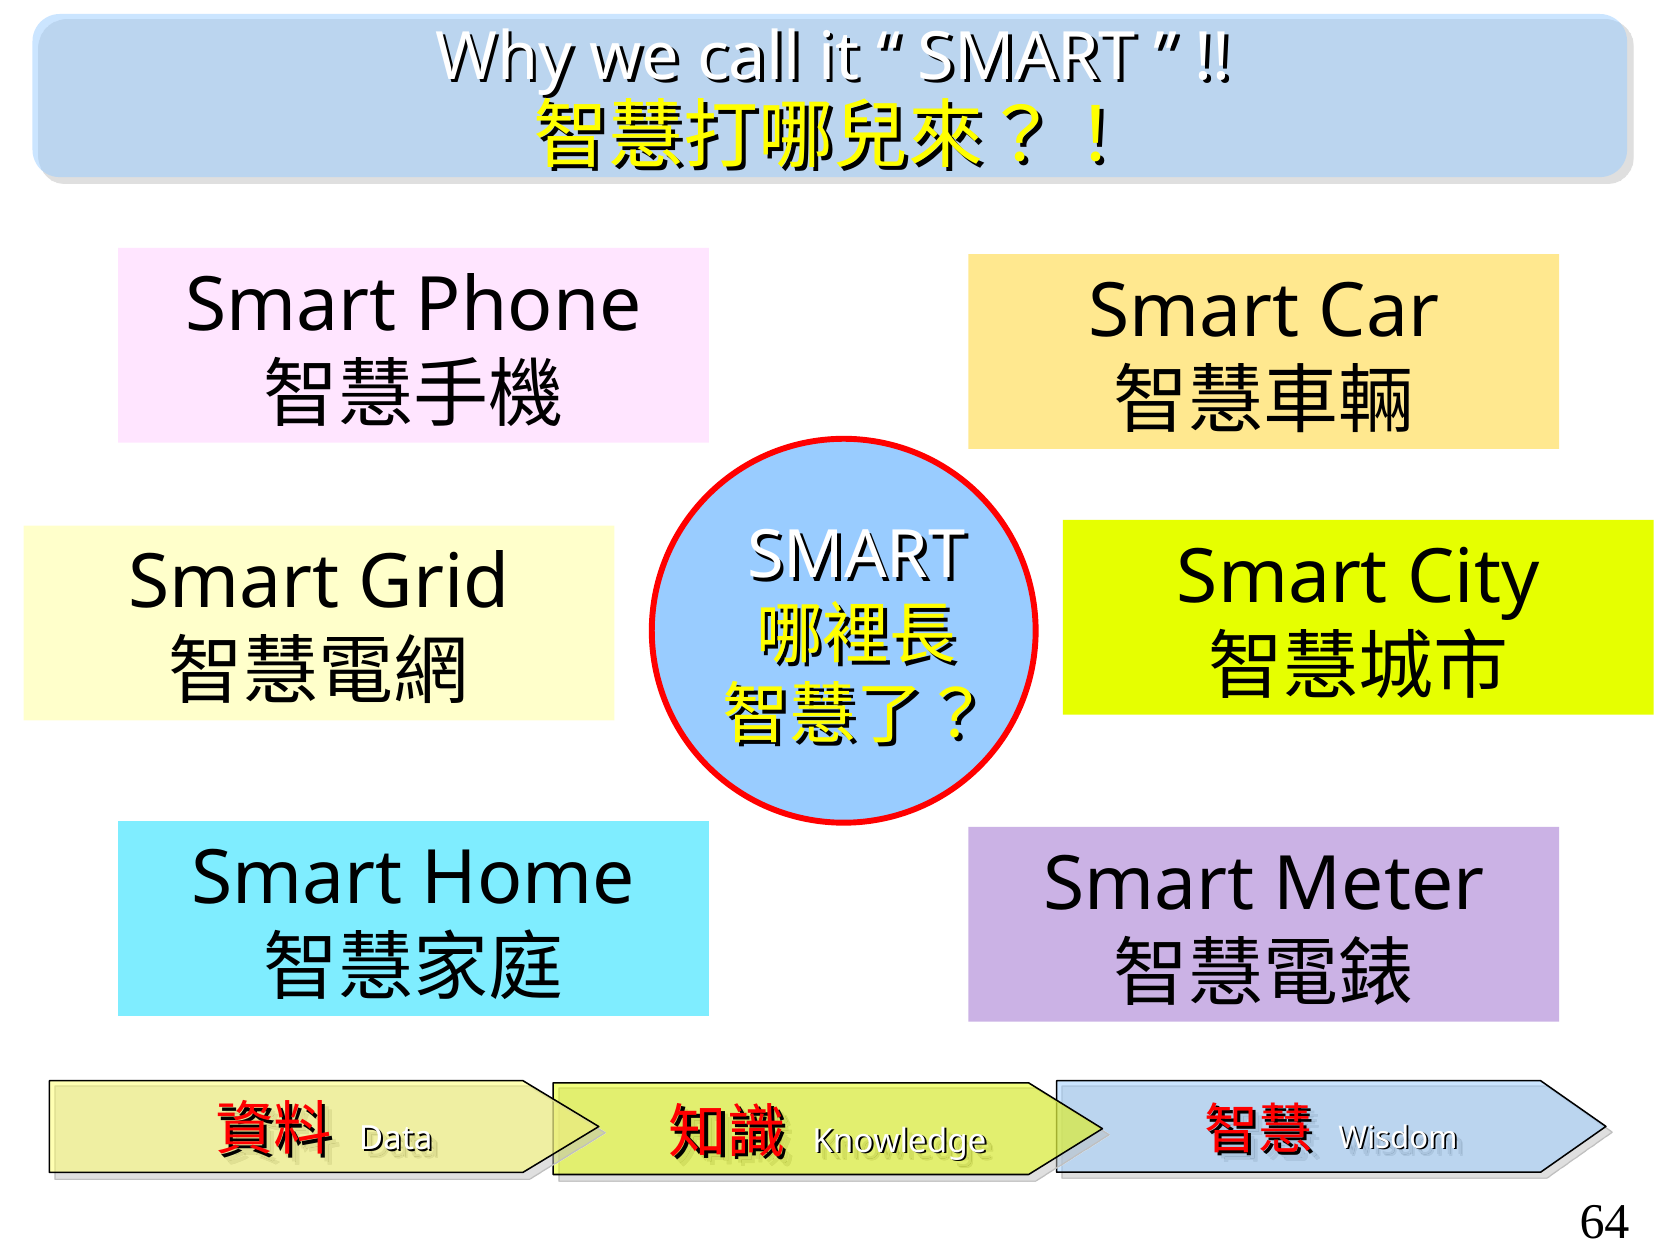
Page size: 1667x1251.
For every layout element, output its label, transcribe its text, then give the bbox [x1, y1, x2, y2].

title Why we call it “ SMART ” !! 智慧打哪兒來？！ [125, 19, 1542, 178]
text_box Smart Grid 智慧電網 [23, 525, 615, 721]
text_box 資料 Data [49, 1080, 599, 1173]
text_box Smart Meter 智慧電錶 [968, 826, 1560, 1022]
text_box 智慧 Wisdom [1056, 1080, 1606, 1173]
text_box Smart Phone 智慧手機 [118, 247, 709, 443]
text_box Smart Home 智慧家庭 [118, 821, 709, 1016]
text_box 知識 Knowledge [553, 1082, 1103, 1175]
text_box Smart City 智慧城市 [1062, 519, 1654, 715]
text_box Smart Car 智慧車輛 [968, 254, 1560, 449]
text_box [32, 13, 1628, 178]
text_box SMART 哪裡長 智慧了？ [651, 438, 1036, 823]
